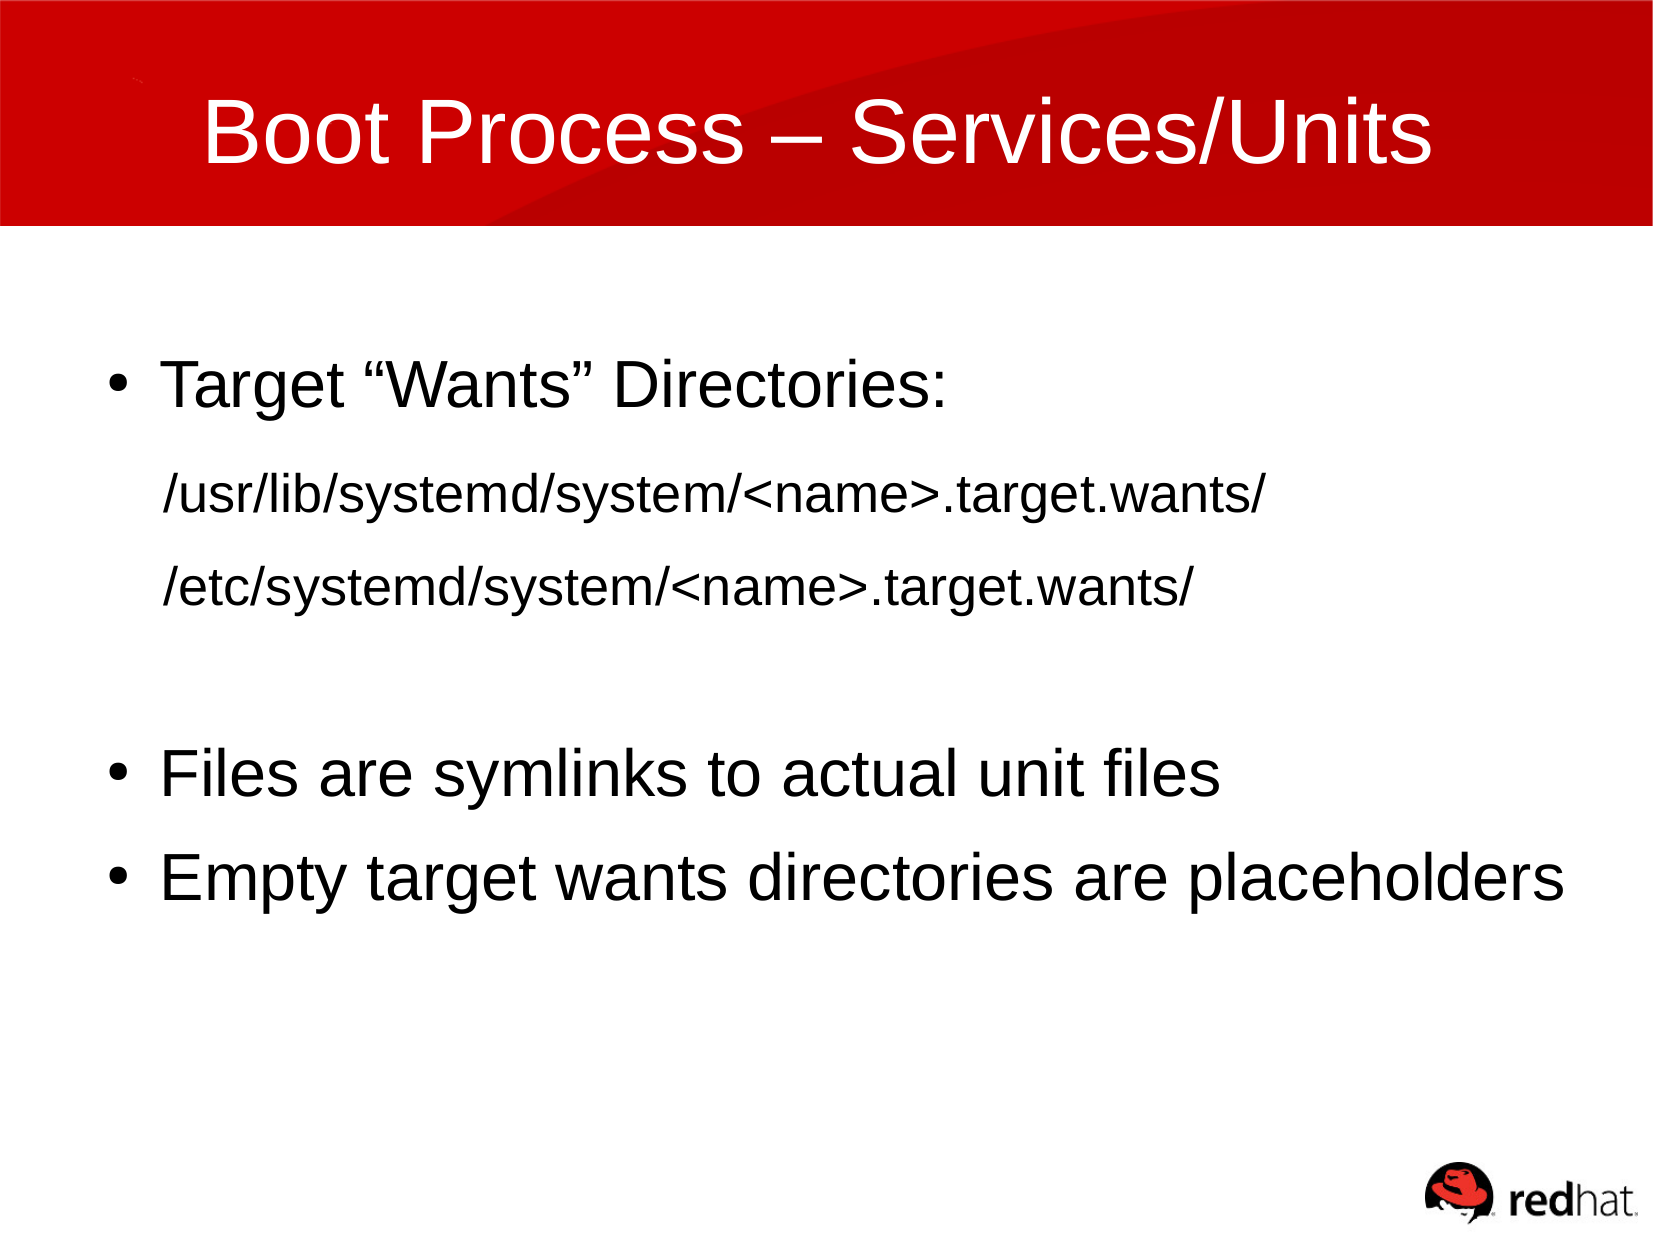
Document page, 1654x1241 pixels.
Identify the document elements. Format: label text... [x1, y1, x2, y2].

title Boot Process – Services/Units [75, 37, 1564, 226]
picture [0, 0, 1653, 226]
list Target “Wants” Directories: /usr/lib/systemd/system/<name>.target.wants/ /etc/systemd/system/<name>.target.wants/ Files are symlinks to actual unit files Empty target wants directories are placeholders [88, 243, 1577, 1037]
picture [1425, 1162, 1638, 1232]
